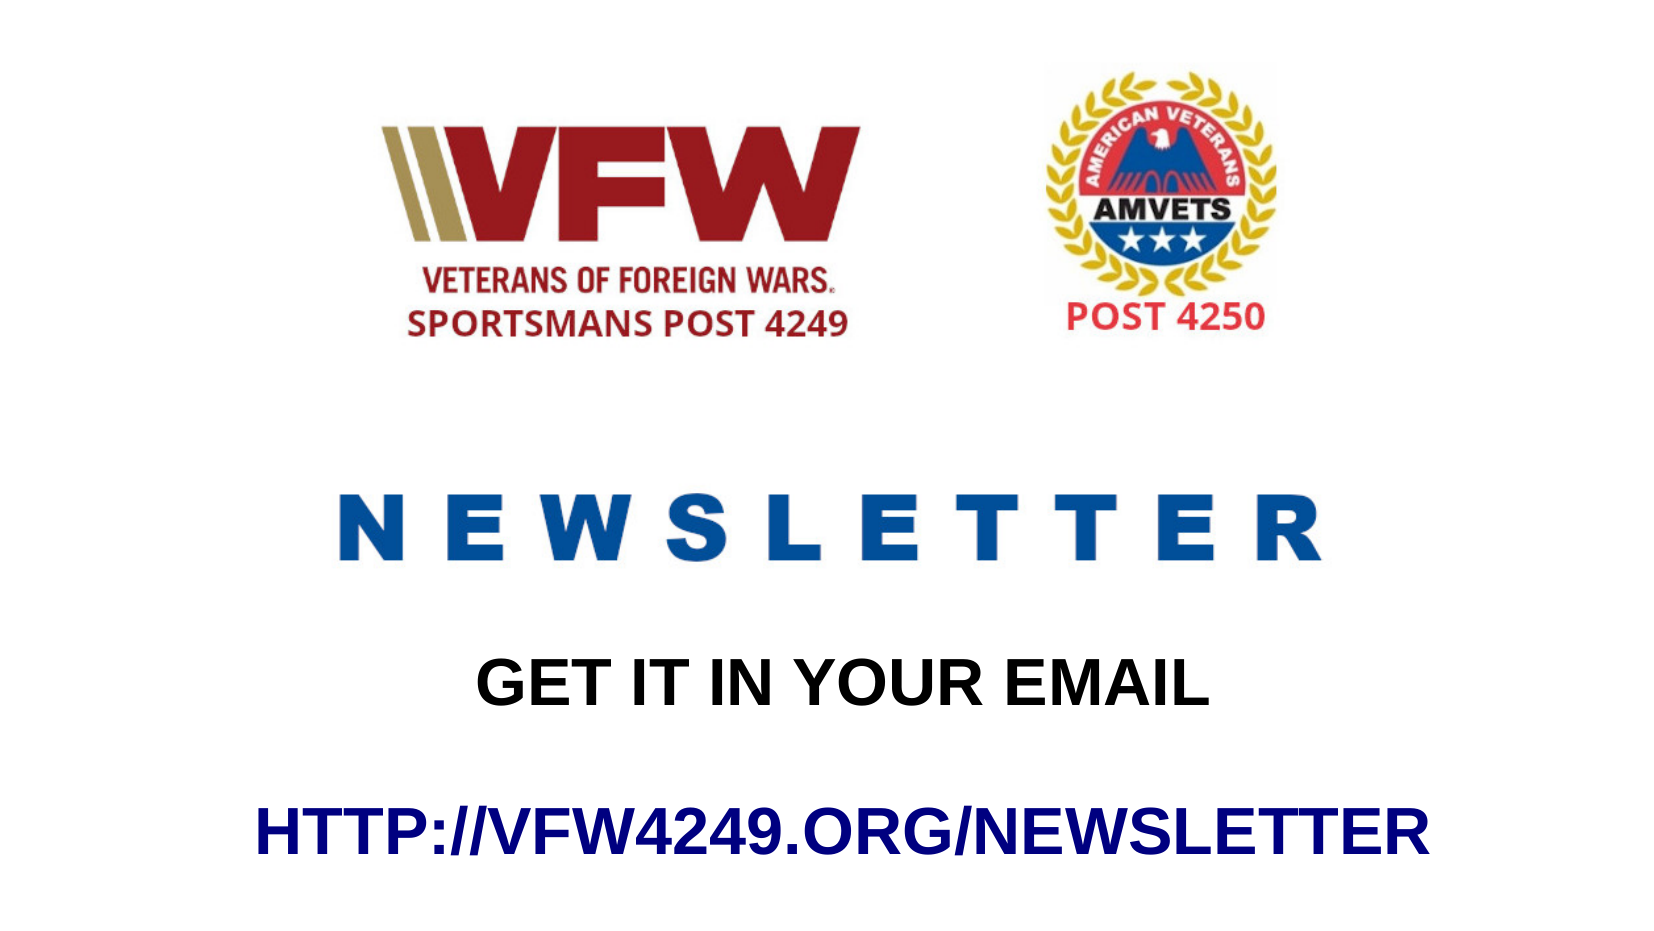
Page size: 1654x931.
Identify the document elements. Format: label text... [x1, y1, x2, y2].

text_box GET IT IN YOUR EMAIL HTTP://VFW4249.ORG/NEWSLETTER [150, 637, 1538, 931]
picture [37, 0, 1616, 601]
